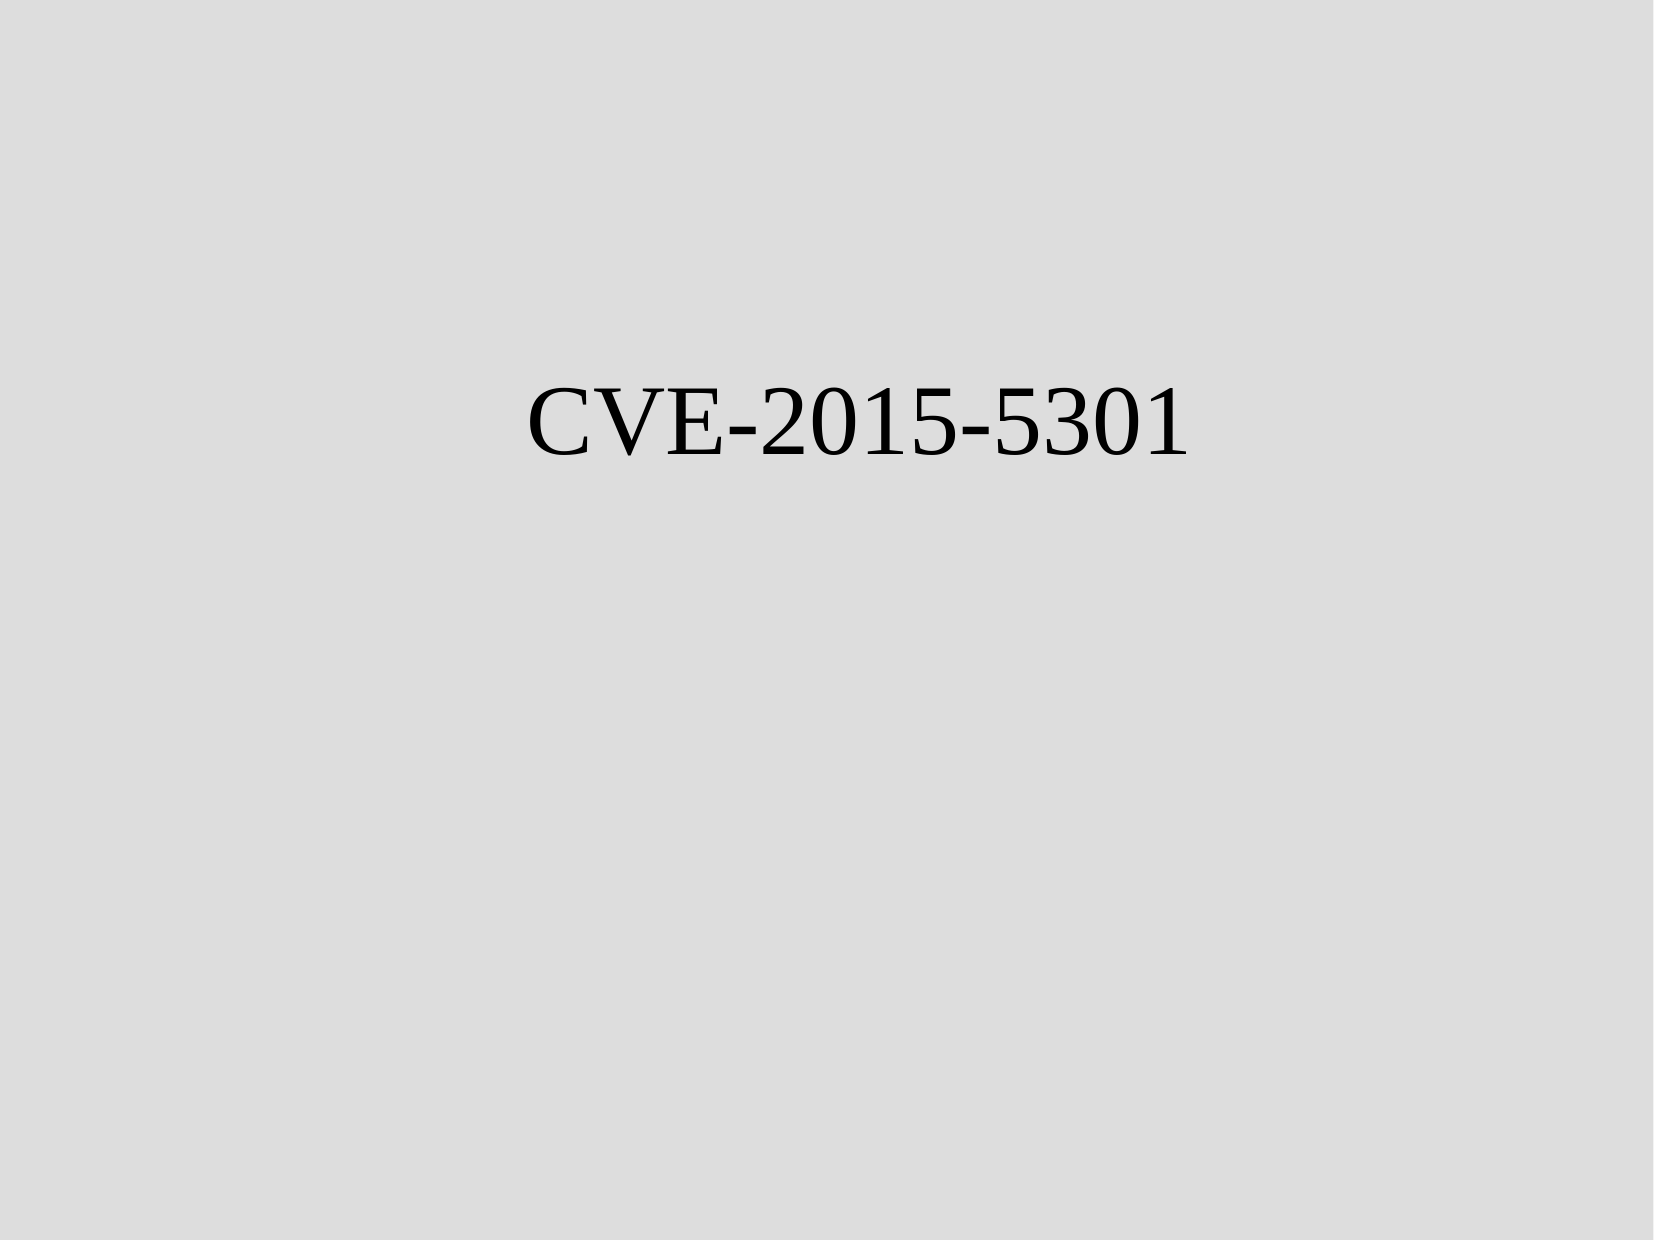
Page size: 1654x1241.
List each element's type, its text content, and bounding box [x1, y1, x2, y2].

subtitle [82, 49, 1571, 1010]
text_box CVE-2015-5301 [271, 357, 1473, 484]
